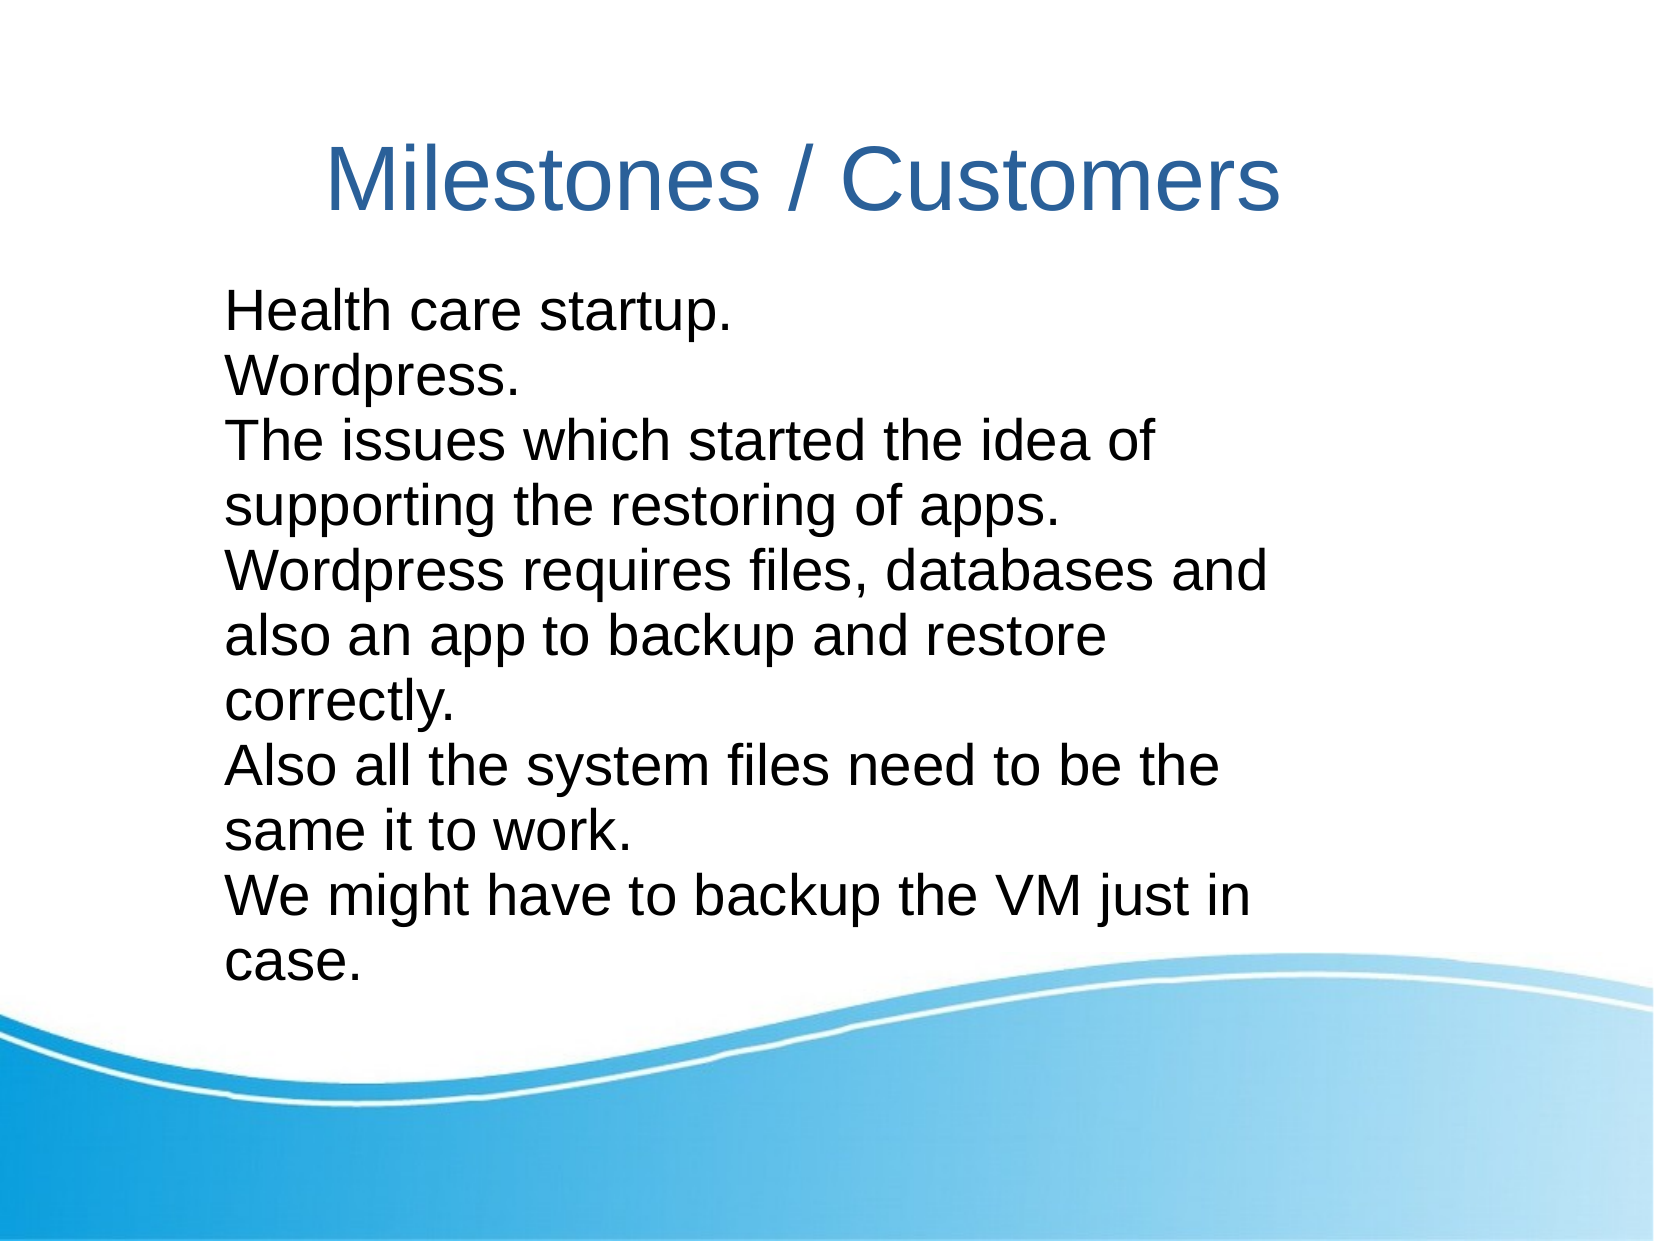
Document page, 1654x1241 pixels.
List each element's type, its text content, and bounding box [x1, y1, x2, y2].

text_box Health care startup. Wordpress. The issues which started the idea of supporting the restoring of apps. Wordpress requires files, databases and also an app to backup and restore correctly. Also all the system files need to be the same it to work. We might have to backup the VM just in case. [210, 270, 1366, 1001]
picture [0, 952, 1654, 1241]
title Milestones / Customers [60, 75, 1549, 283]
